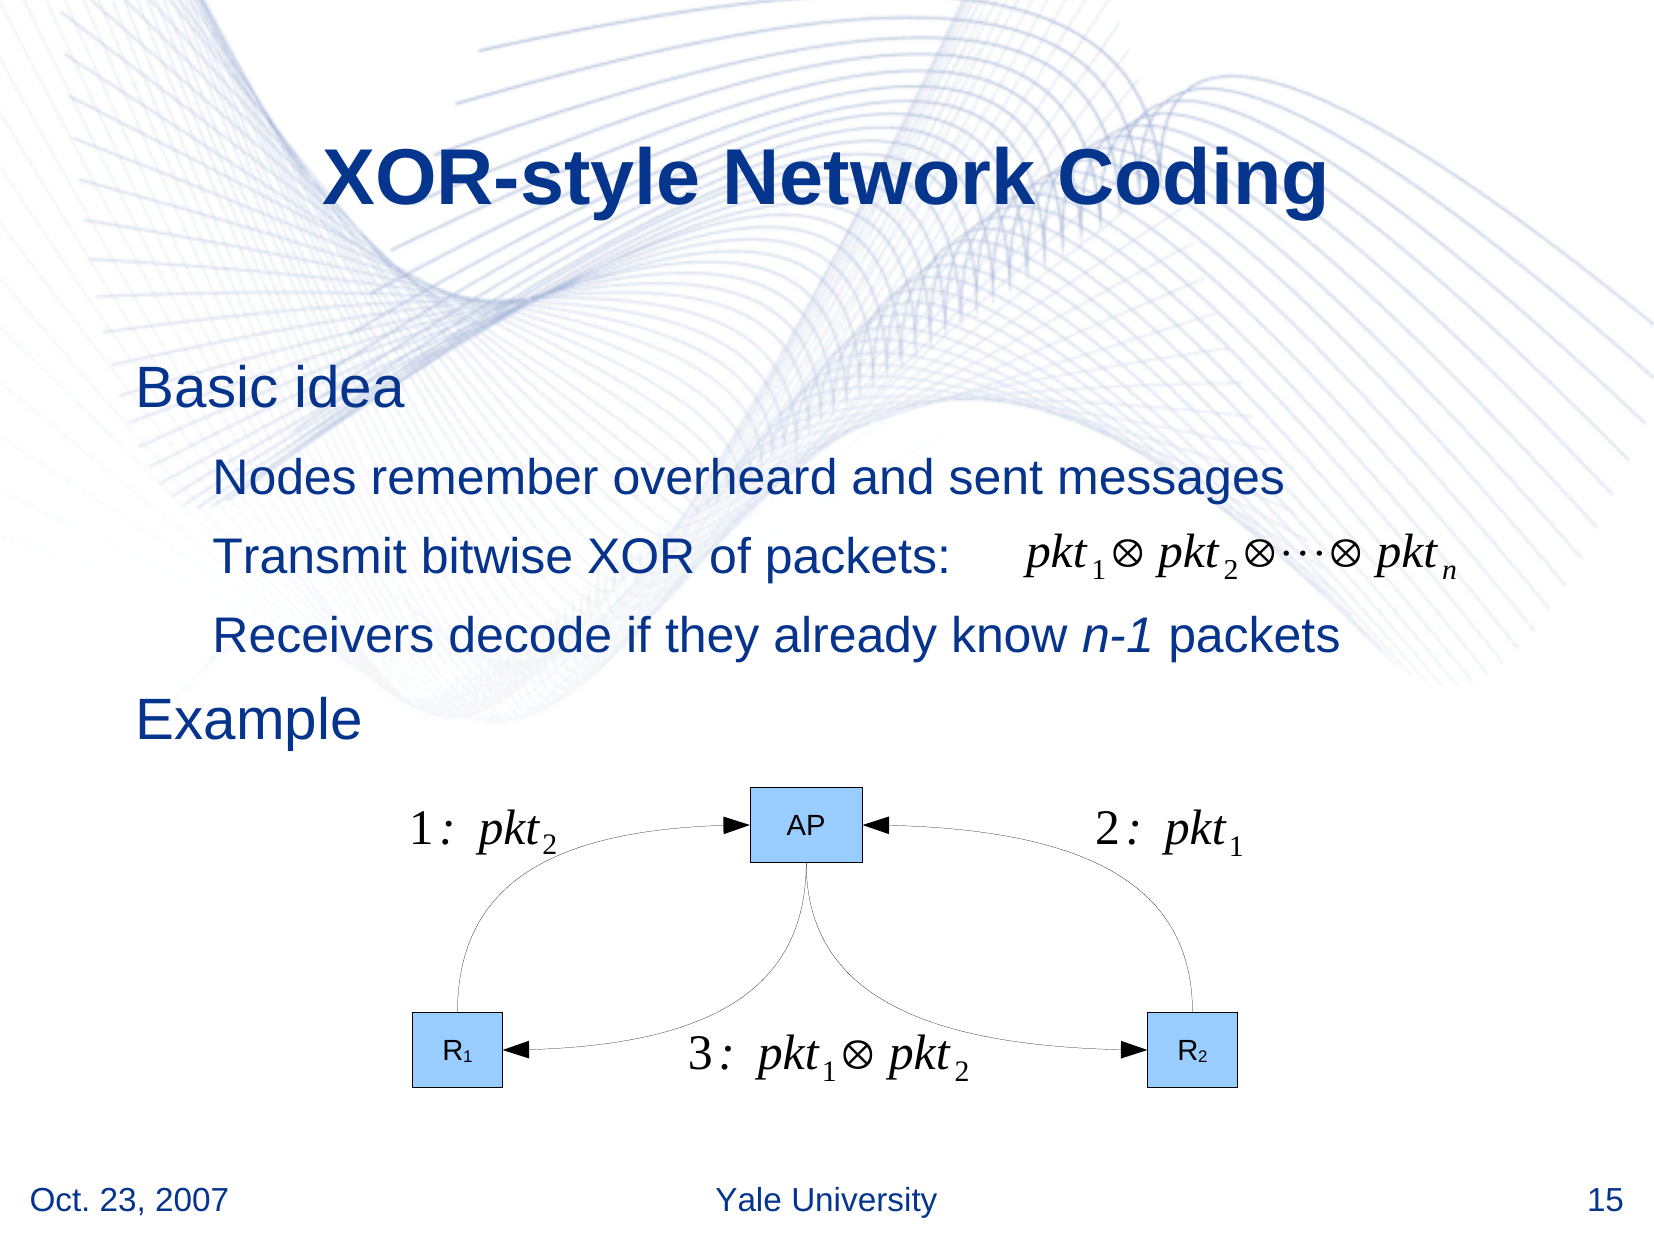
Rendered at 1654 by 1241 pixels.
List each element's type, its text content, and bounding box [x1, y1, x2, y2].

list Basic idea Nodes remember overheard and sent messages Transmit bitwise XOR of packets: Receivers decode if they already know n-1 packets Example [118, 354, 1536, 1108]
chart [402, 800, 564, 861]
text_box R1 [412, 1012, 503, 1088]
chart [944, 1025, 976, 1034]
text_box AP [750, 787, 863, 863]
chart [549, 854, 564, 861]
title XOR-style Network Coding [118, 66, 1536, 288]
chart [1012, 525, 1463, 586]
chart [1087, 800, 1250, 863]
text_box R2 [1147, 1012, 1238, 1088]
picture [0, 0, 1654, 1241]
chart [681, 1025, 976, 1088]
